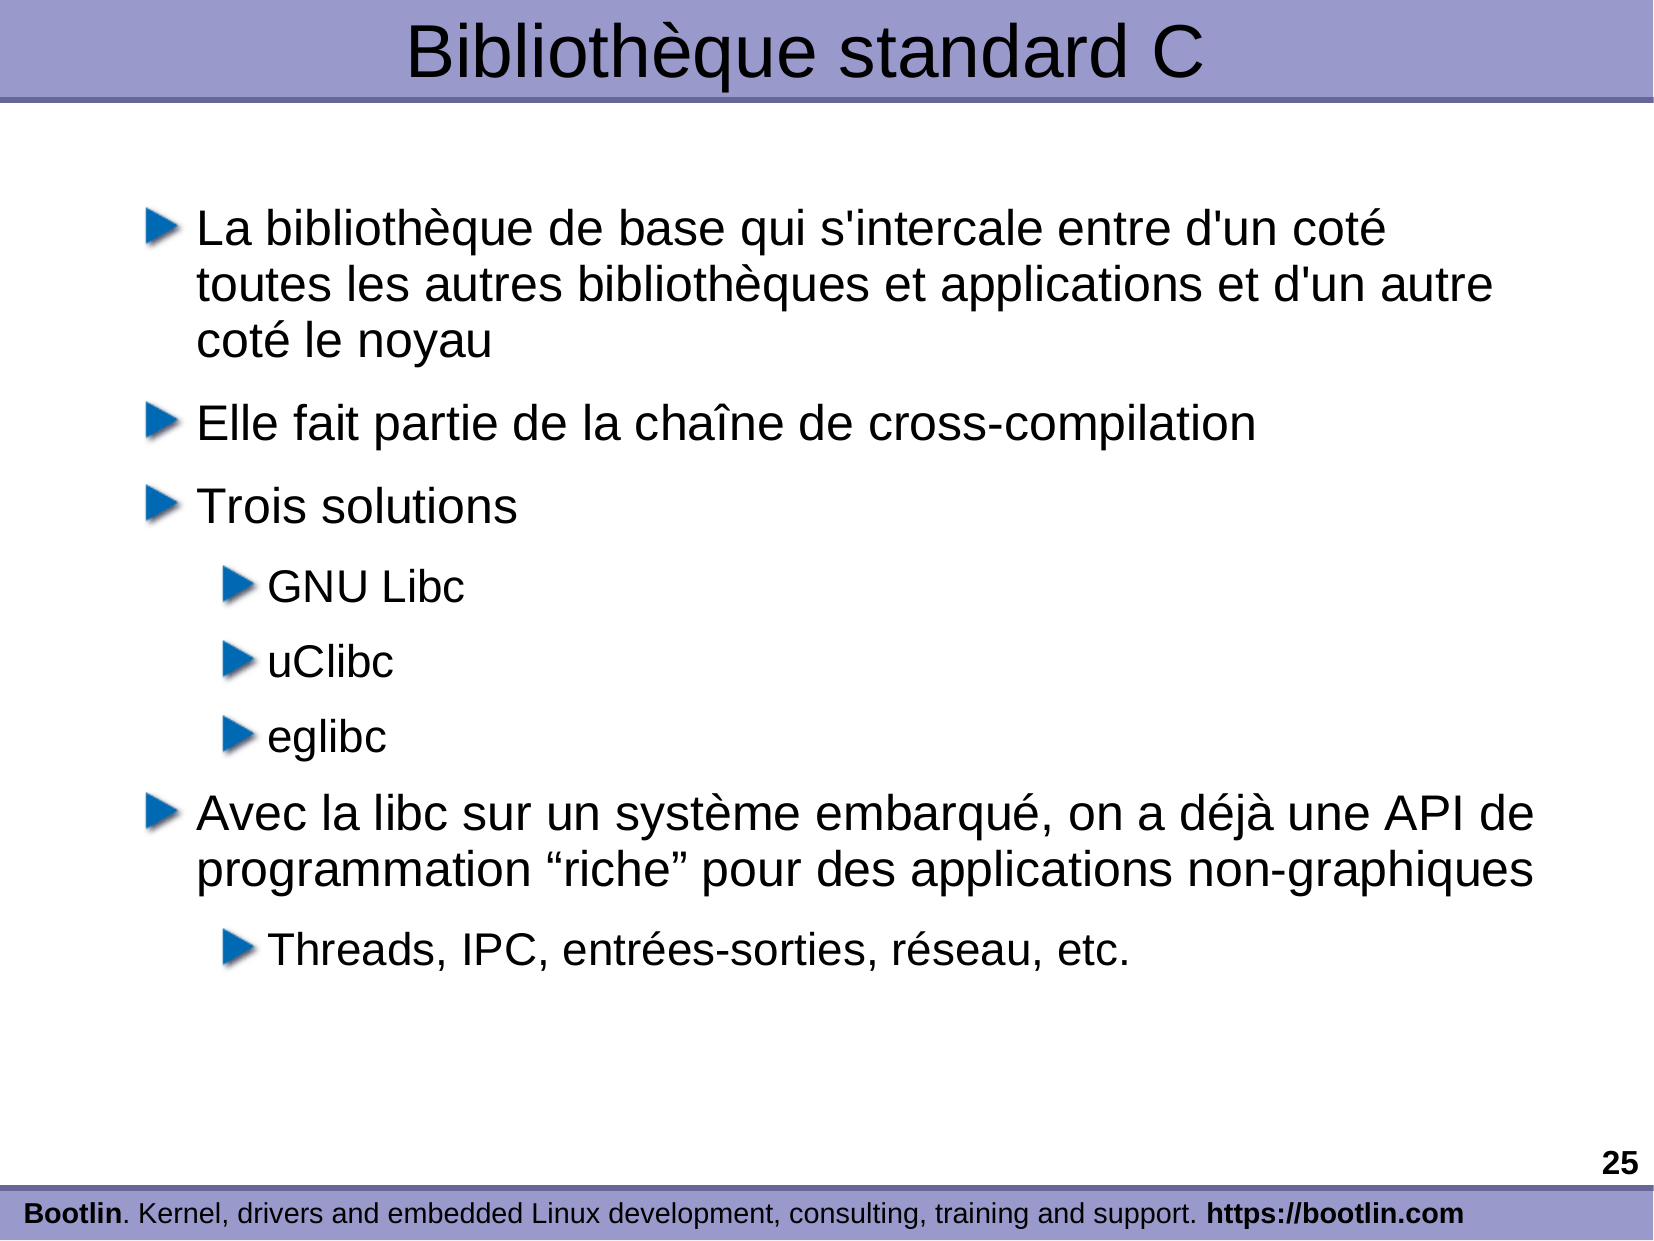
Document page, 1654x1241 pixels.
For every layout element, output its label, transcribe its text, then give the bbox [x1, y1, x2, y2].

list La bibliothèque de base qui s'intercale entre d'un coté toutes les autres bibliothèques et applications et d'un autre coté le noyau Elle fait partie de la chaîne de cross-compilation Trois solutions GNU Libc uClibc eglibc Avec la libc sur un système embarqué, on a déjà une API de programmation “riche” pour des applications non-graphiques Threads, IPC, entrées-sorties, réseau, etc. [125, 200, 1538, 1051]
title Bibliothèque standard C [60, 5, 1551, 97]
